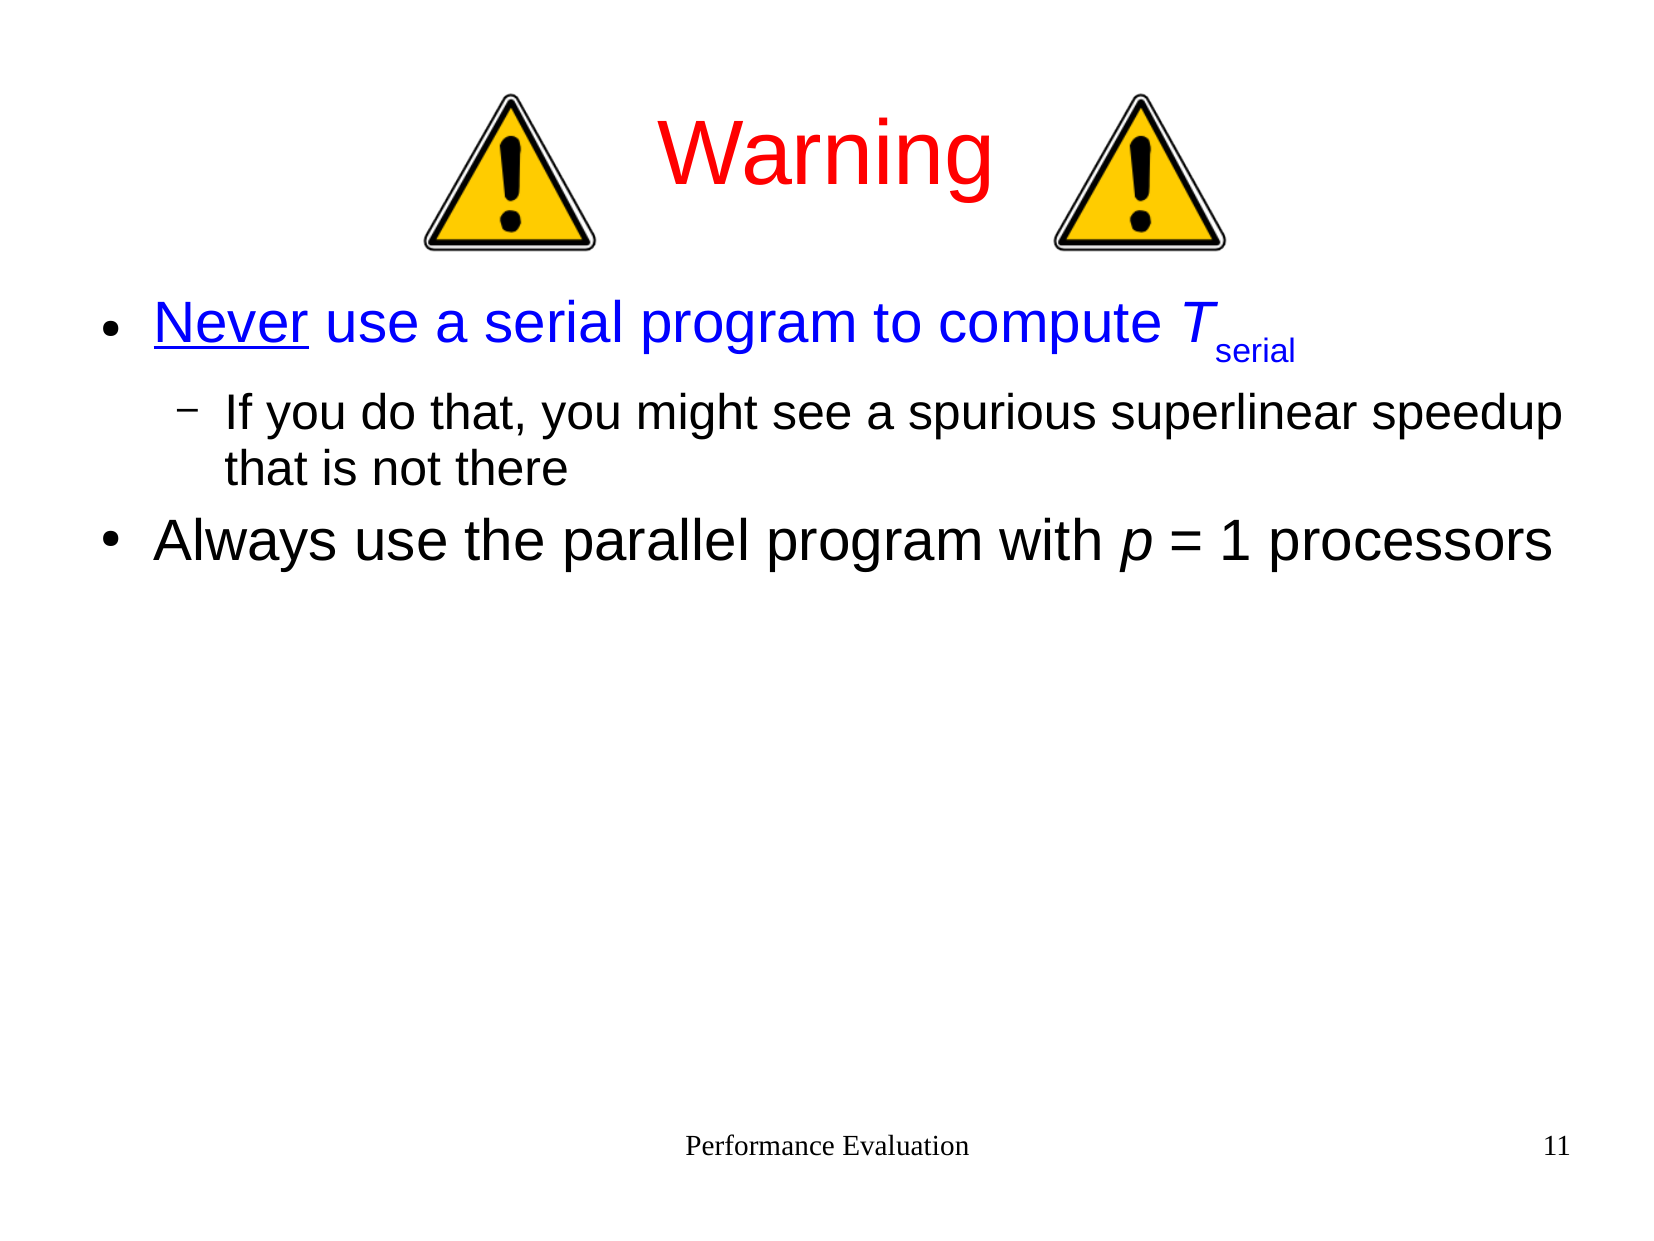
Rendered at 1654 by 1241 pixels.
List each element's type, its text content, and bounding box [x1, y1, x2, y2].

title Warning [82, 49, 1571, 257]
picture [412, 82, 608, 263]
list Never use a serial program to compute Tserial If you do that, you might see a spurious superlinear speedup that is not there Always use the parallel program with p = 1 processors [82, 290, 1571, 1109]
picture [1042, 82, 1238, 263]
